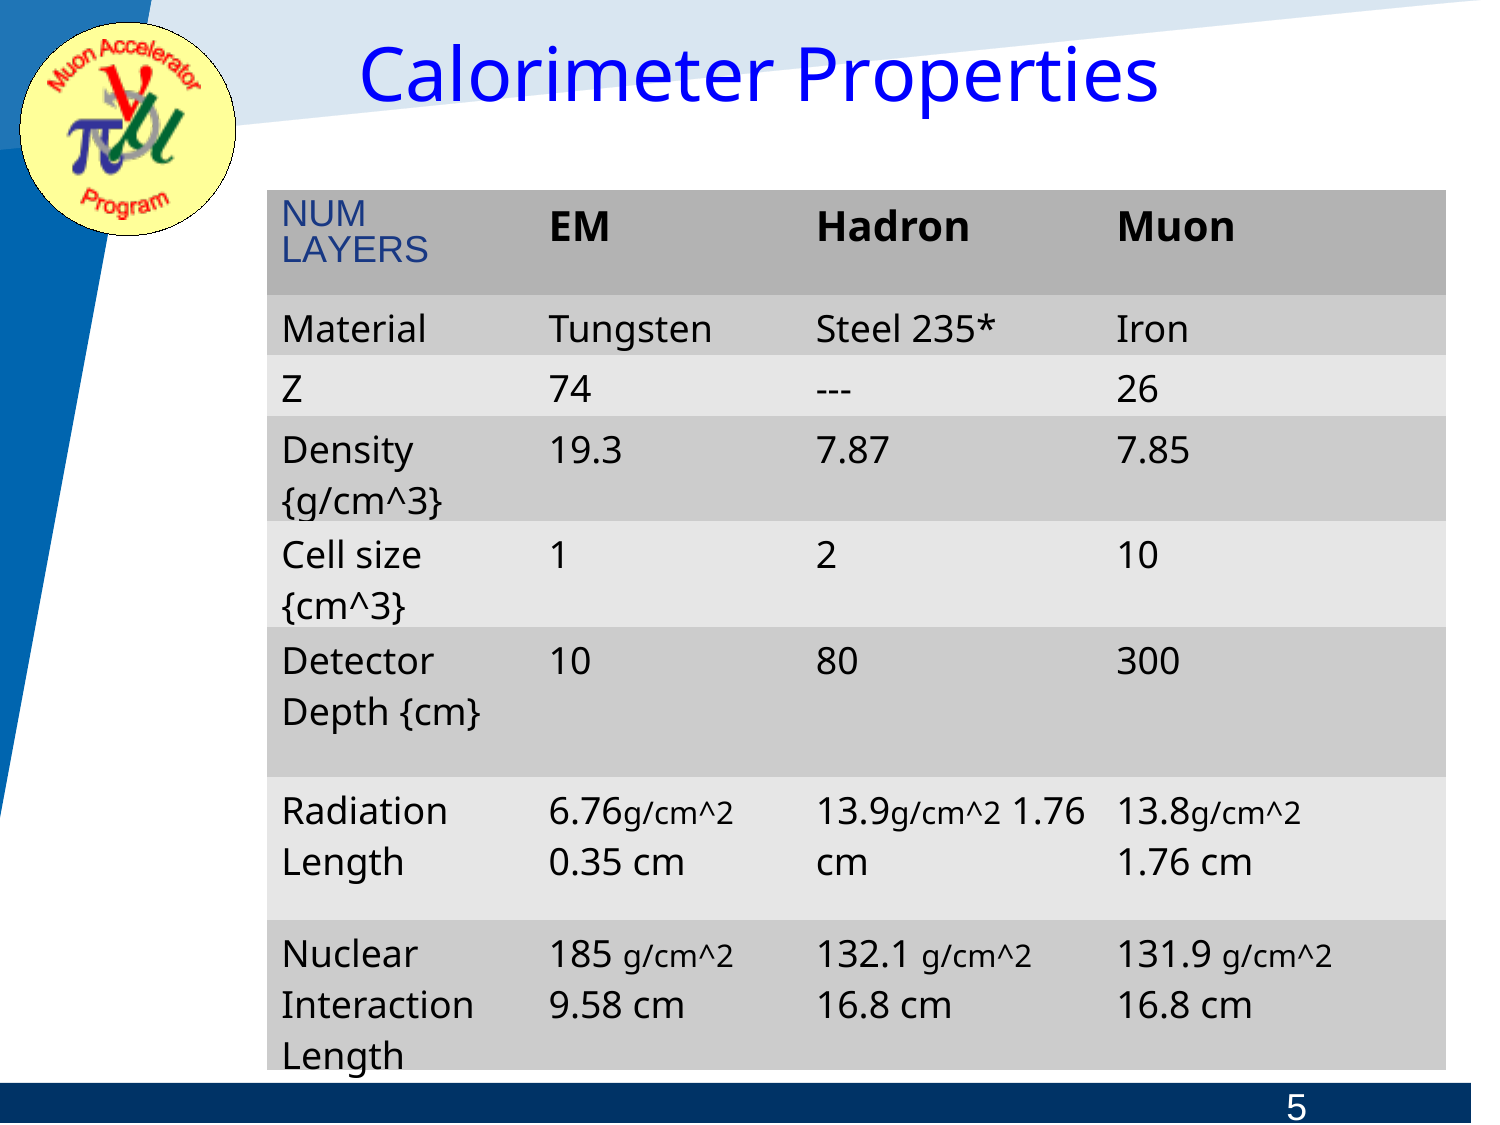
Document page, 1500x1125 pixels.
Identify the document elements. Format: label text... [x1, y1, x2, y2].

table_cell 10 [534, 627, 801, 777]
table_cell 13.8g/cm^2 1.76 cm [1101, 777, 1446, 920]
table_cell Material [267, 295, 534, 355]
table_header Muon [1101, 190, 1446, 295]
table_cell Density {g/cm^3} [267, 416, 534, 521]
table_cell 7.87 [801, 416, 1101, 521]
table_cell 6.76g/cm^2 0.35 cm [534, 777, 801, 920]
table_cell Nuclear Interaction Length [267, 920, 534, 1070]
table_cell Z [267, 355, 534, 416]
table_cell 132.1 g/cm^2 16.8 cm [801, 920, 1101, 1070]
table_cell 2 [801, 521, 1101, 627]
table_cell 74 [534, 355, 801, 416]
table_cell 13.9g/cm^2 1.76 cm [801, 777, 1101, 920]
table_cell 80 [801, 627, 1101, 777]
title Calorimeter Properties [167, 0, 1335, 163]
table_cell 7.85 [1101, 416, 1446, 521]
picture [47, 39, 201, 220]
table_cell Tungsten [534, 295, 801, 355]
table_cell 19.3 [534, 416, 801, 521]
table_cell Detector Depth {cm} [267, 627, 534, 777]
table_cell Cell size {cm^3} [267, 521, 534, 627]
table_cell 1 [534, 521, 801, 627]
table_cell 131.9 g/cm^2 16.8 cm [1101, 920, 1446, 1070]
table_header Hadron [801, 190, 1101, 295]
table_header EM [534, 190, 801, 295]
table_cell 26 [1101, 355, 1446, 416]
table_cell 185 g/cm^2 9.58 cm [534, 920, 801, 1070]
table_cell Iron [1101, 295, 1446, 355]
table_cell --- [801, 355, 1101, 416]
table_cell 10 [1101, 521, 1446, 627]
table_cell Steel 235* [801, 295, 1101, 355]
table_cell 300 [1101, 627, 1446, 777]
table_header NUM LAYERS [267, 190, 534, 295]
table_cell Radiation Length [267, 777, 534, 920]
